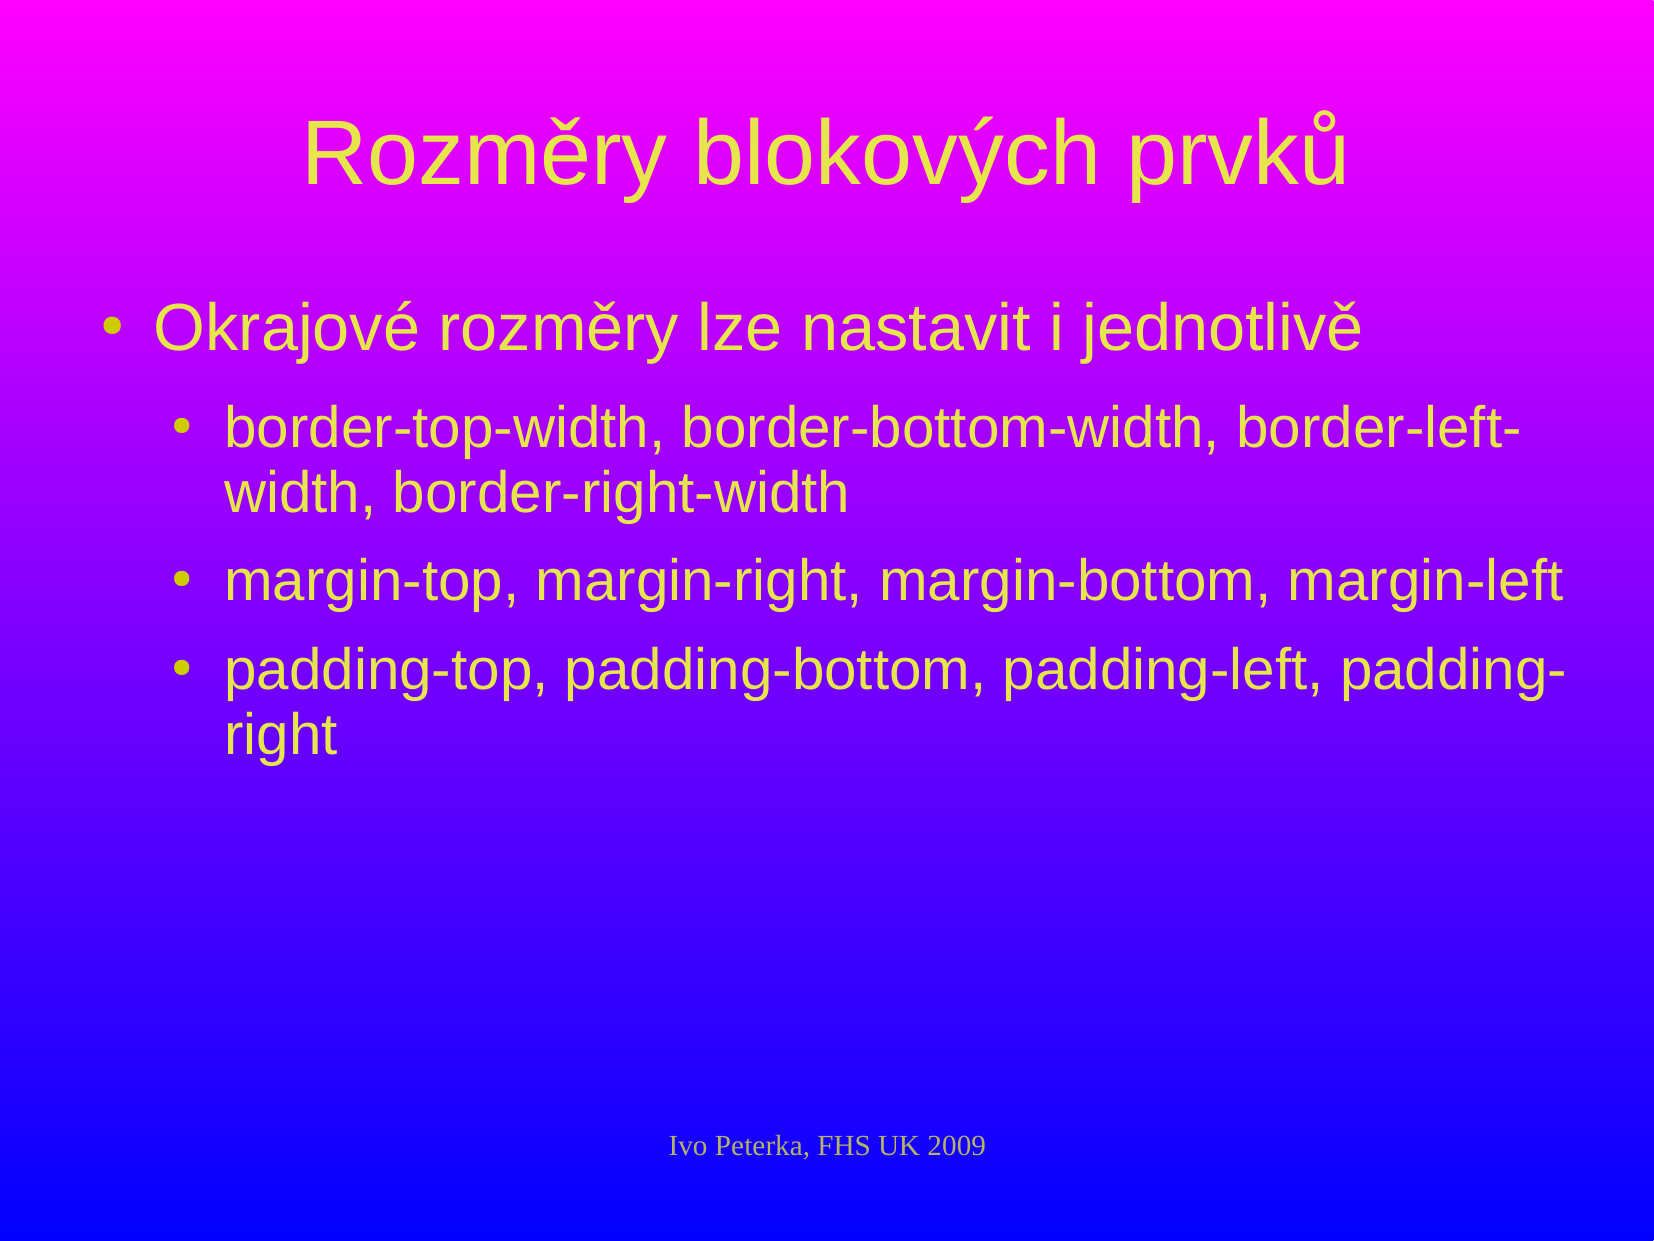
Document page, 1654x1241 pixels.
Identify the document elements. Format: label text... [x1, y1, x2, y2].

list Okrajové rozměry lze nastavit i jednotlivě border-top-width, border-bottom-width, border-left-width, border-right-width margin-top, margin-right, margin-bottom, margin-left padding-top, padding-bottom, padding-left, padding-right [82, 290, 1571, 1094]
title Rozměry blokových prvků [82, 49, 1571, 257]
